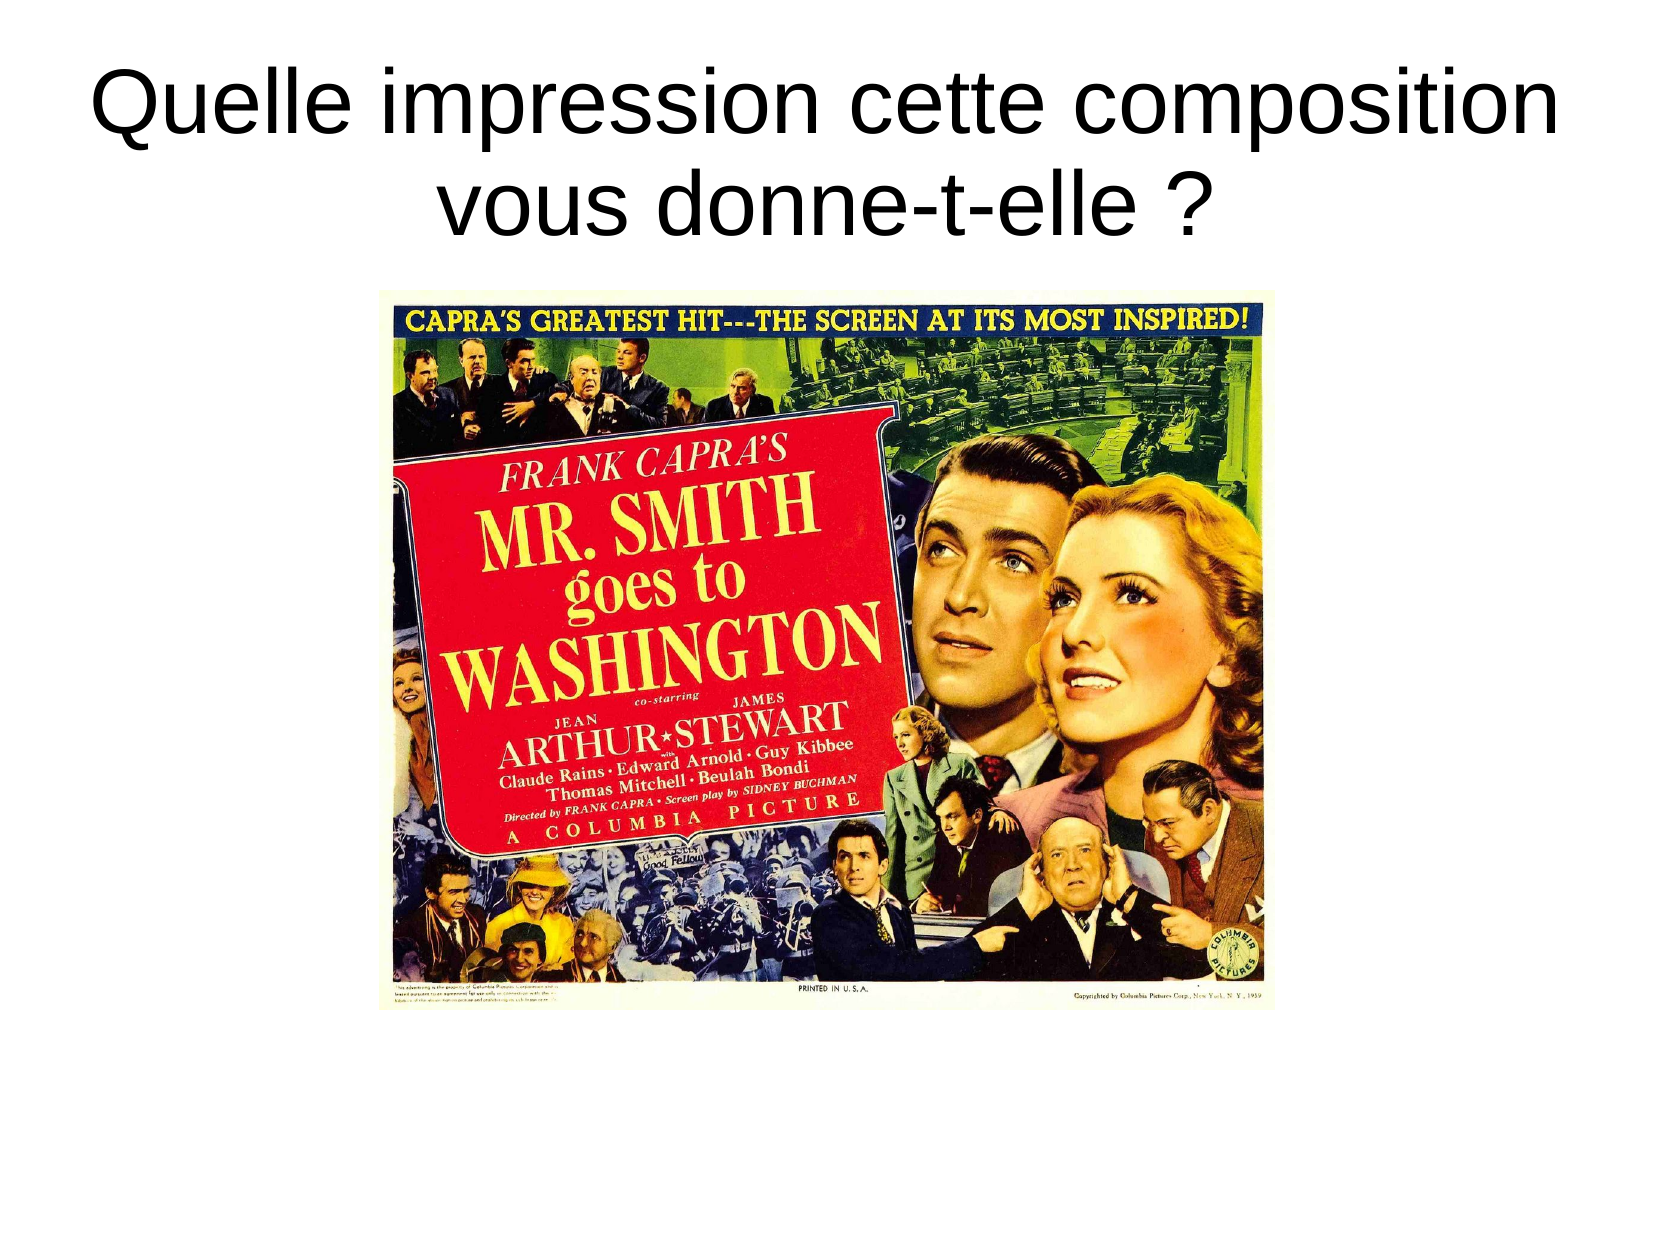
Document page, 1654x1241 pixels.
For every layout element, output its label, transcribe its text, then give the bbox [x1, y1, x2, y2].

picture [379, 290, 1275, 1010]
title Quelle impression cette composition vous donne-t-elle ? [82, 49, 1571, 257]
